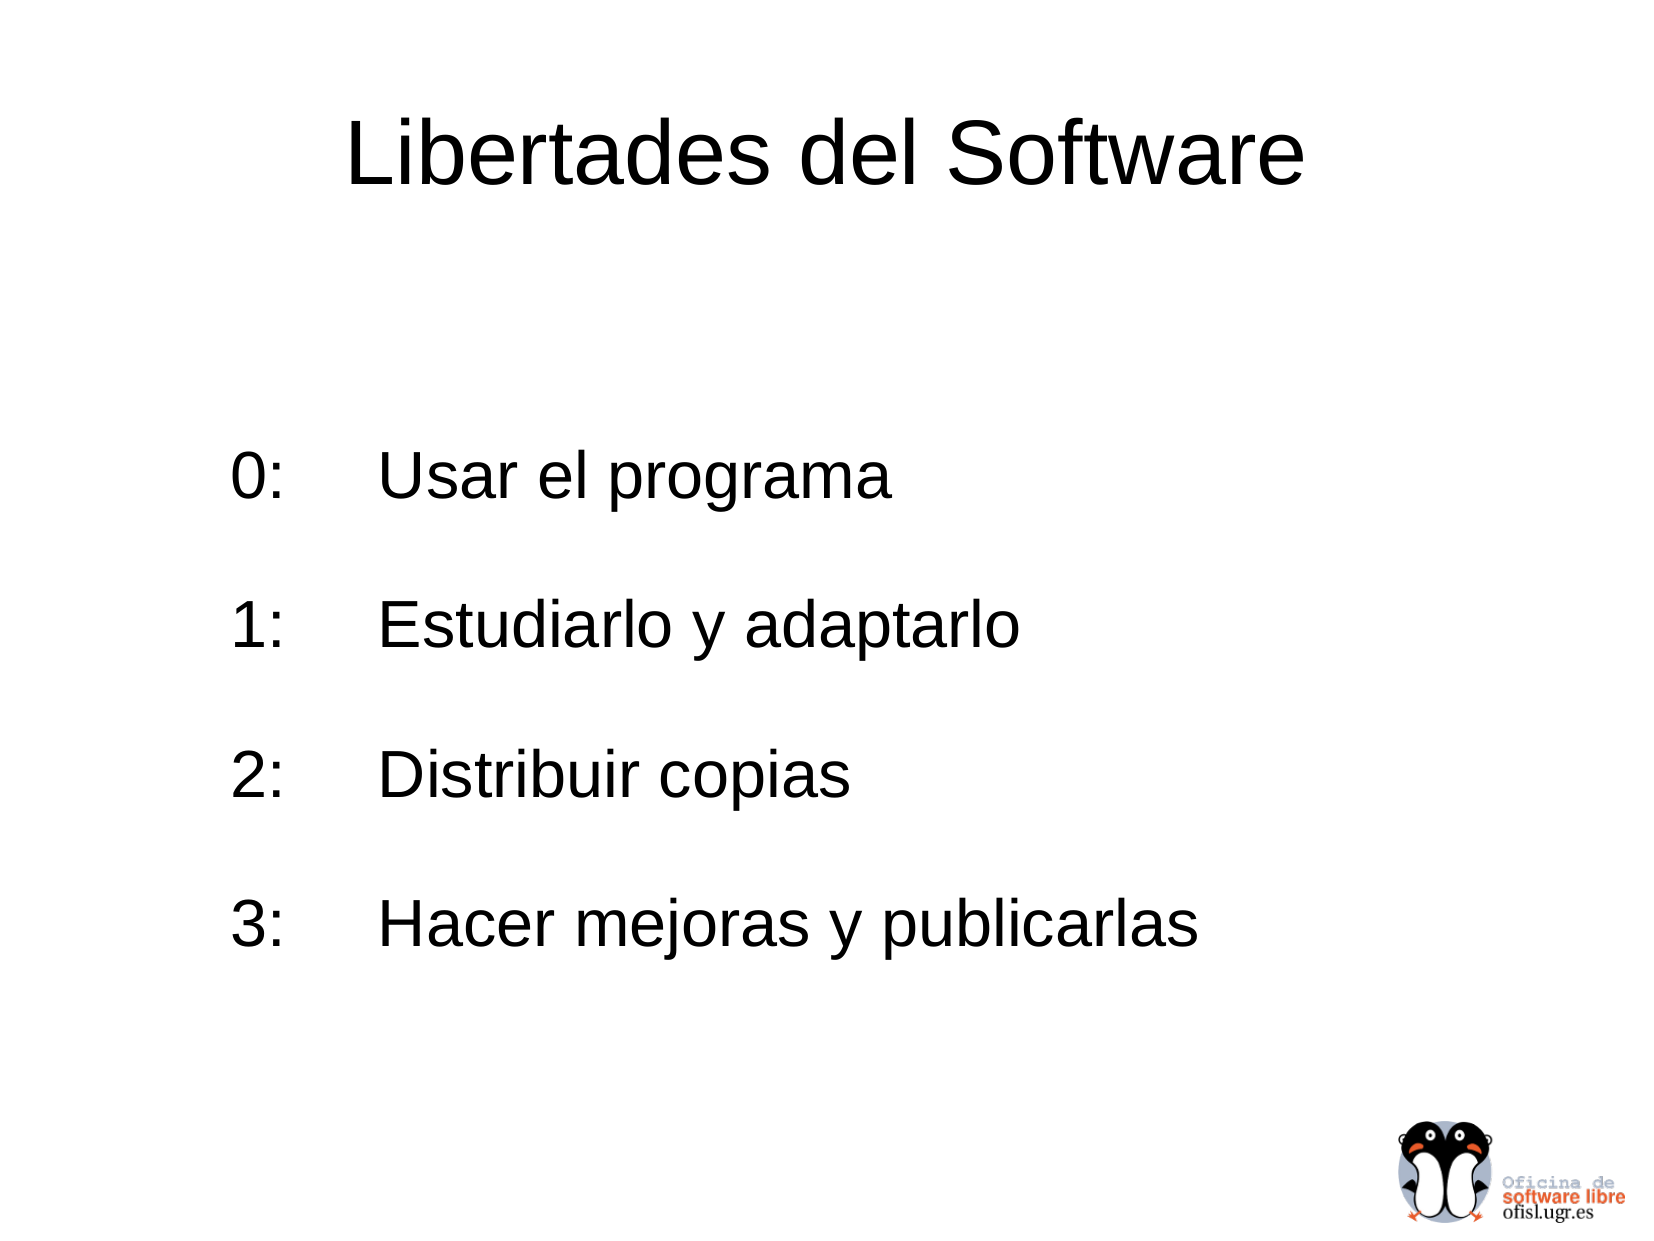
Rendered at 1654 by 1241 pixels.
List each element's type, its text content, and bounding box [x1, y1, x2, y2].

subtitle 0: Usar el programa 1: Estudiarlo y adaptarlo 2: Distribuir copias 3: Hacer mejoras y publicarlas [82, 297, 1571, 1102]
title Libertades del Software [82, 56, 1571, 250]
picture [1398, 1121, 1625, 1223]
